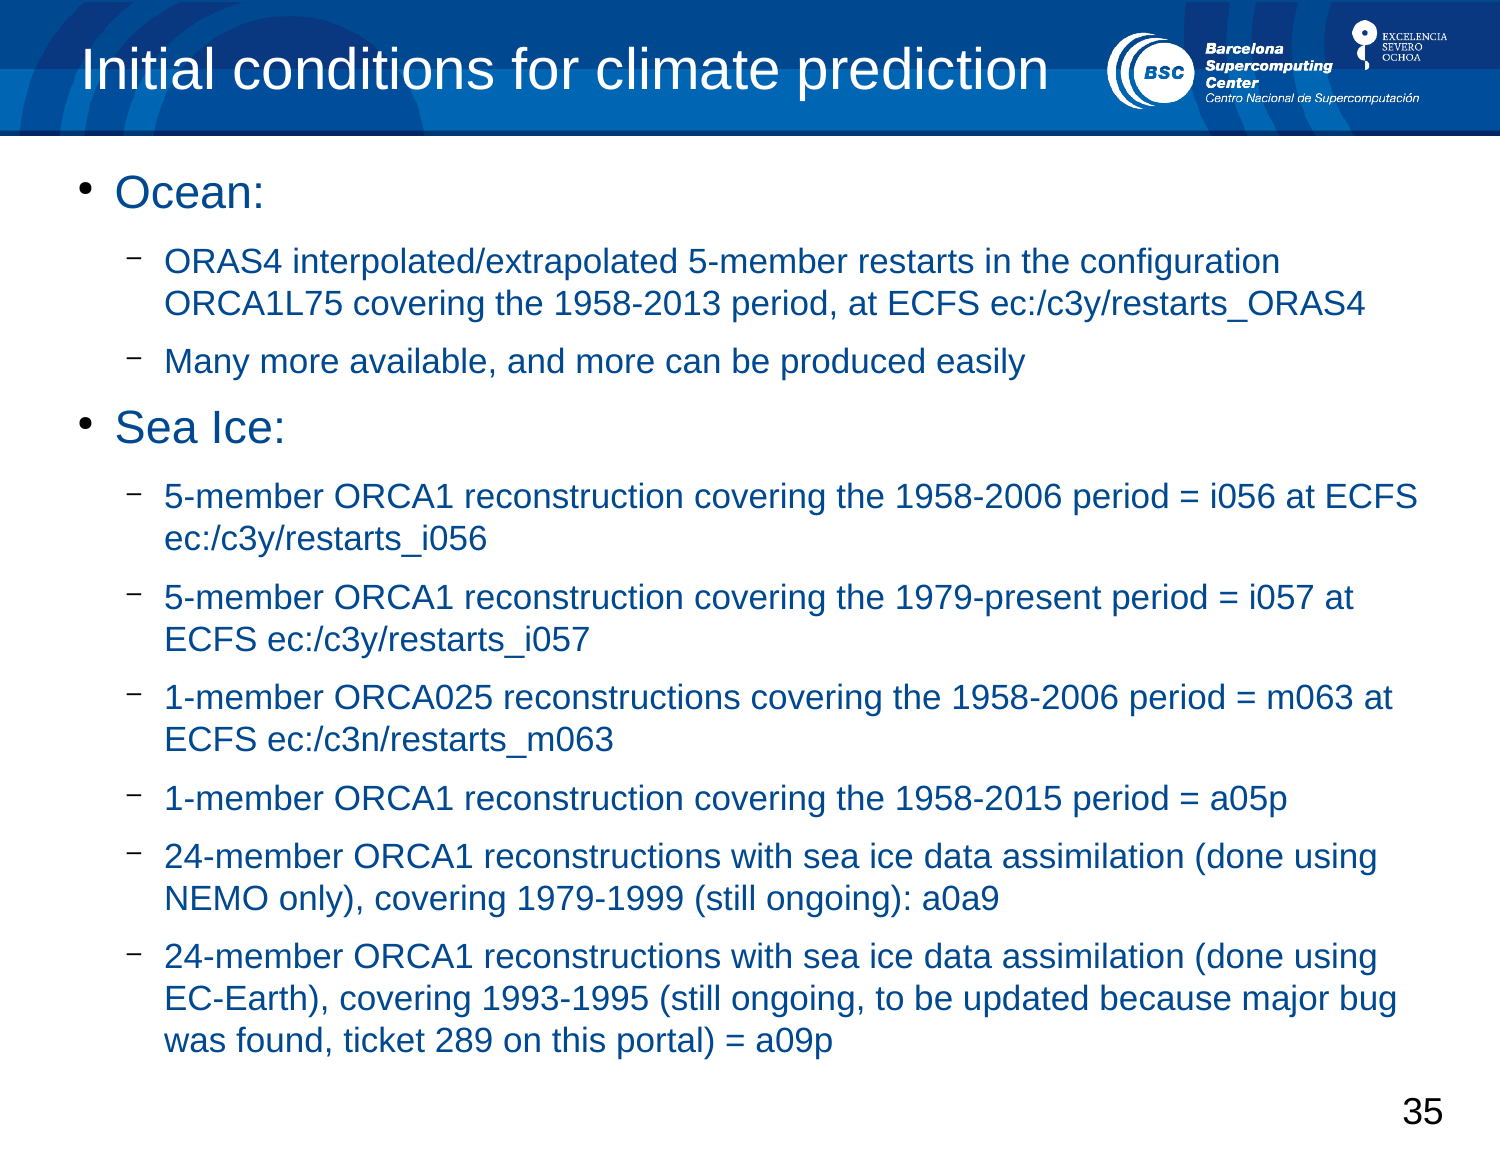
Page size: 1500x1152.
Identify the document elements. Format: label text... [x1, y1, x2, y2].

list Ocean: ORAS4 interpolated/extrapolated 5-member restarts in the configuration ORCA1L75 covering the 1958-2013 period, at ECFS ec:/c3y/restarts_ORAS4 Many more available, and more can be produced easily Sea Ice: 5-member ORCA1 reconstruction covering the 1958-2006 period = i056 at ECFS ec:/c3y/restarts_i056 5-member ORCA1 reconstruction covering the 1979-present period = i057 at ECFS ec:/c3y/restarts_i057 1-member ORCA025 reconstructions covering the 1958-2006 period = m063 at ECFS ec:/c3n/restarts_m063 1-member ORCA1 reconstruction covering the 1958-2015 period = a05p 24-member ORCA1 reconstructions with sea ice data assimilation (done using NEMO only), covering 1979-1999 (still ongoing): a0a9 24-member ORCA1 reconstructions with sea ice data assimilation (done using EC-Earth), covering 1993-1995 (still ongoing, to be updated because major bug was found, ticket 289 on this portal) = a09p [64, 161, 1432, 1068]
title Initial conditions for climate prediction [65, 23, 1081, 139]
picture [0, 0, 1500, 136]
